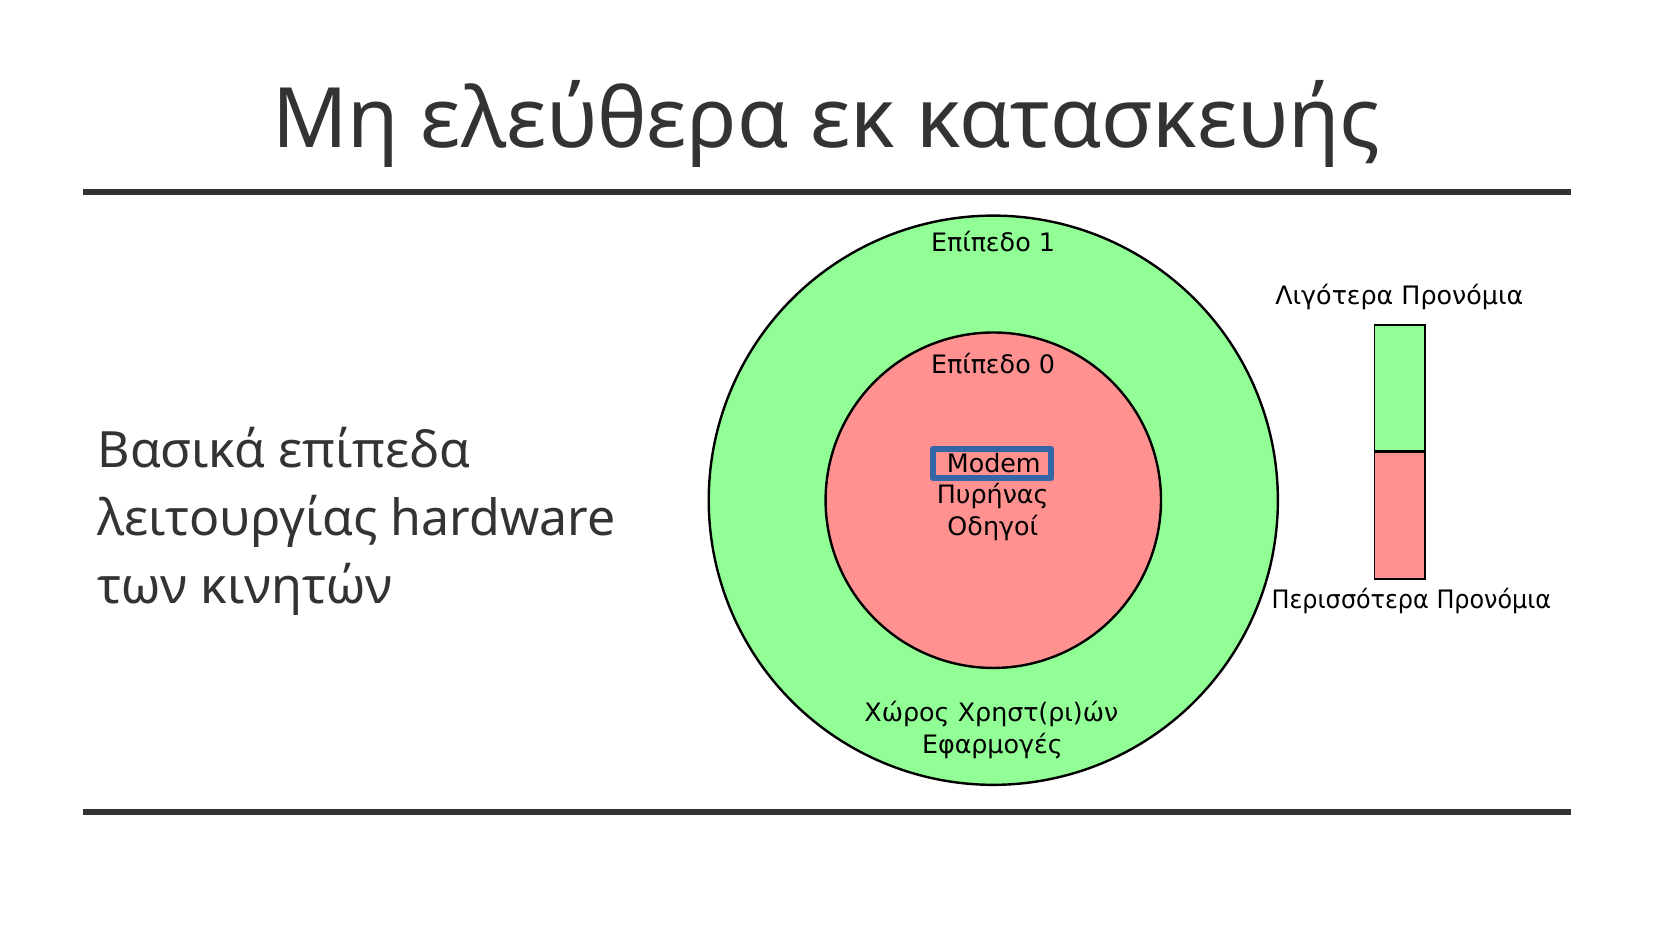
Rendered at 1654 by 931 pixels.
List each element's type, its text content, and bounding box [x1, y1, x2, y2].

picture [700, 209, 1560, 830]
title Μη ελεύθερα εκ κατασκευής [82, 37, 1571, 189]
text_box Βασικά επίπεδα λειτουργίας hardware των κινητών [82, 406, 722, 626]
